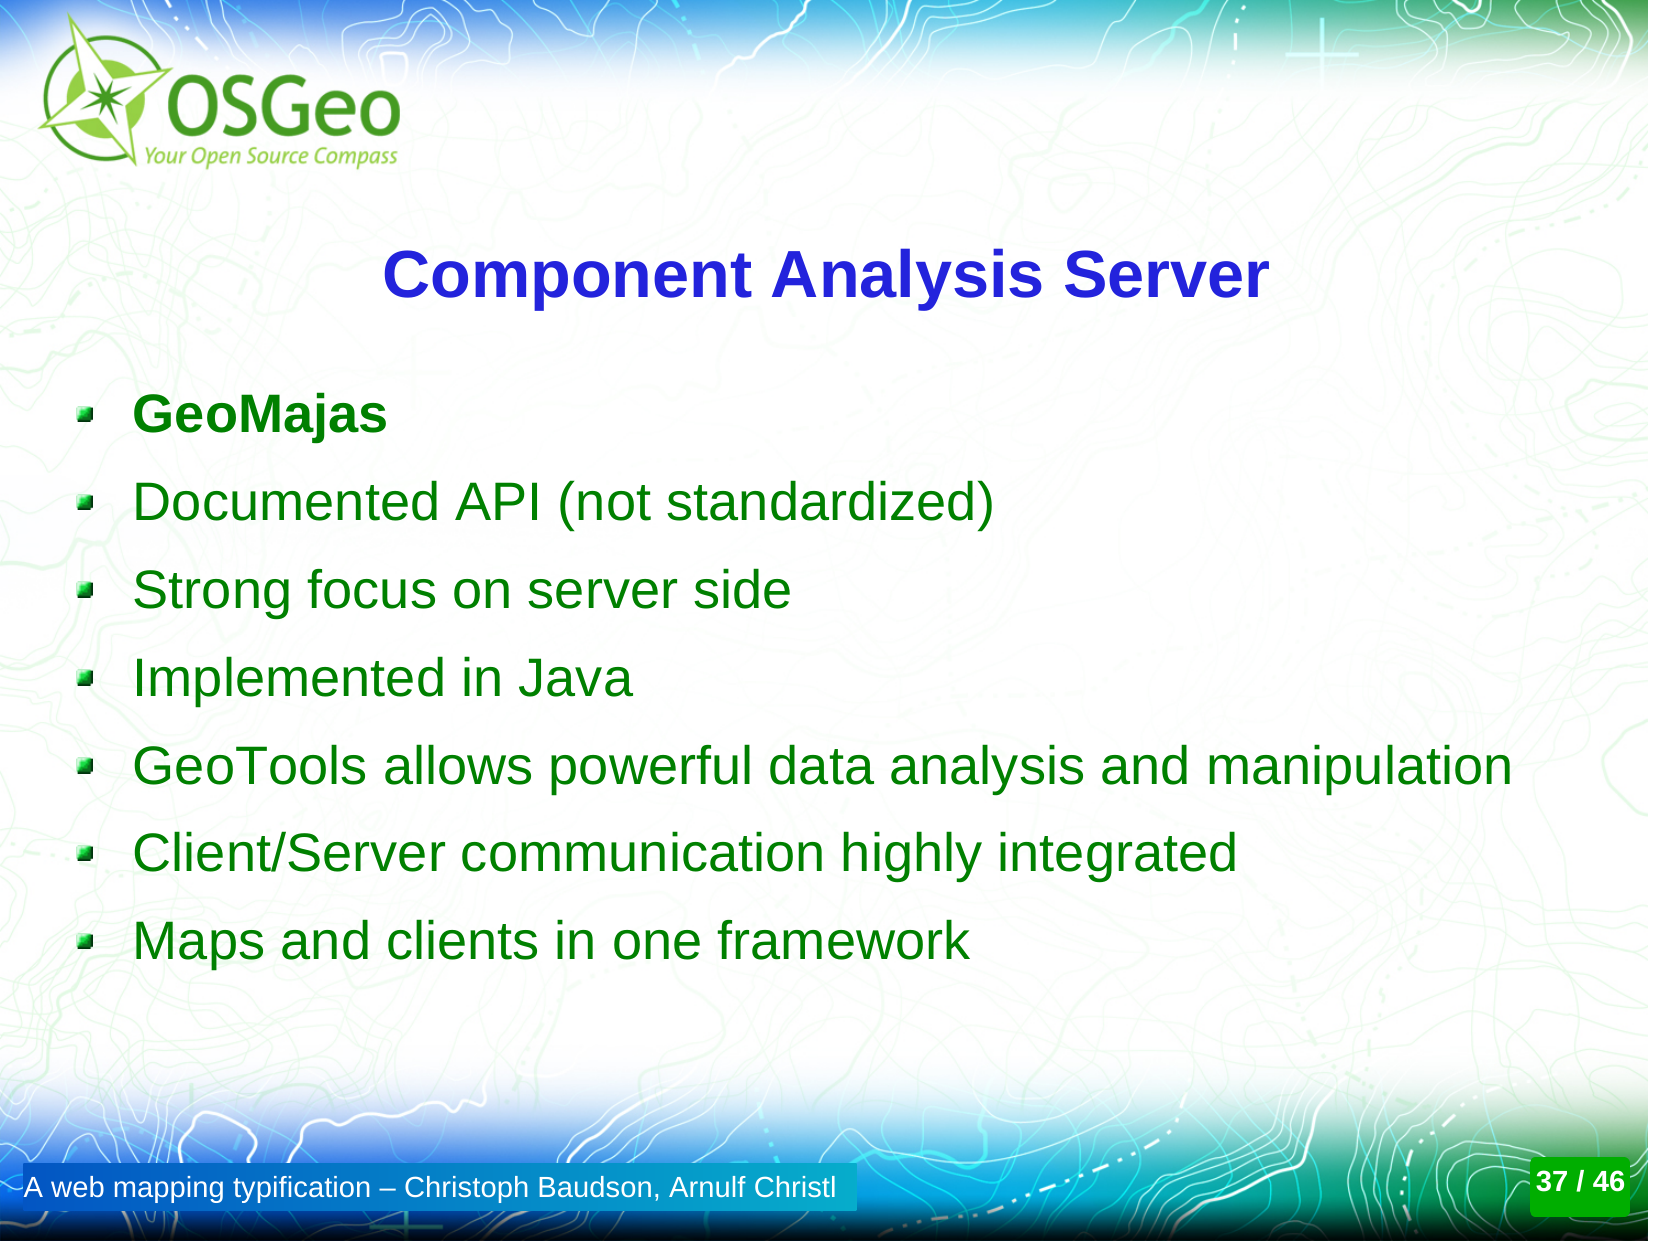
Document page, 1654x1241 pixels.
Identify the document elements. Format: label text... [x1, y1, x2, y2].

list GeoMajas Documented API (not standardized) Strong focus on server side Implemented in Java GeoTools allows powerful data analysis and manipulation Client/Server communication highly integrated Maps and clients in one framework [76, 383, 1565, 1188]
picture [0, 0, 1648, 1241]
title Component Analysis Server [82, 208, 1571, 342]
